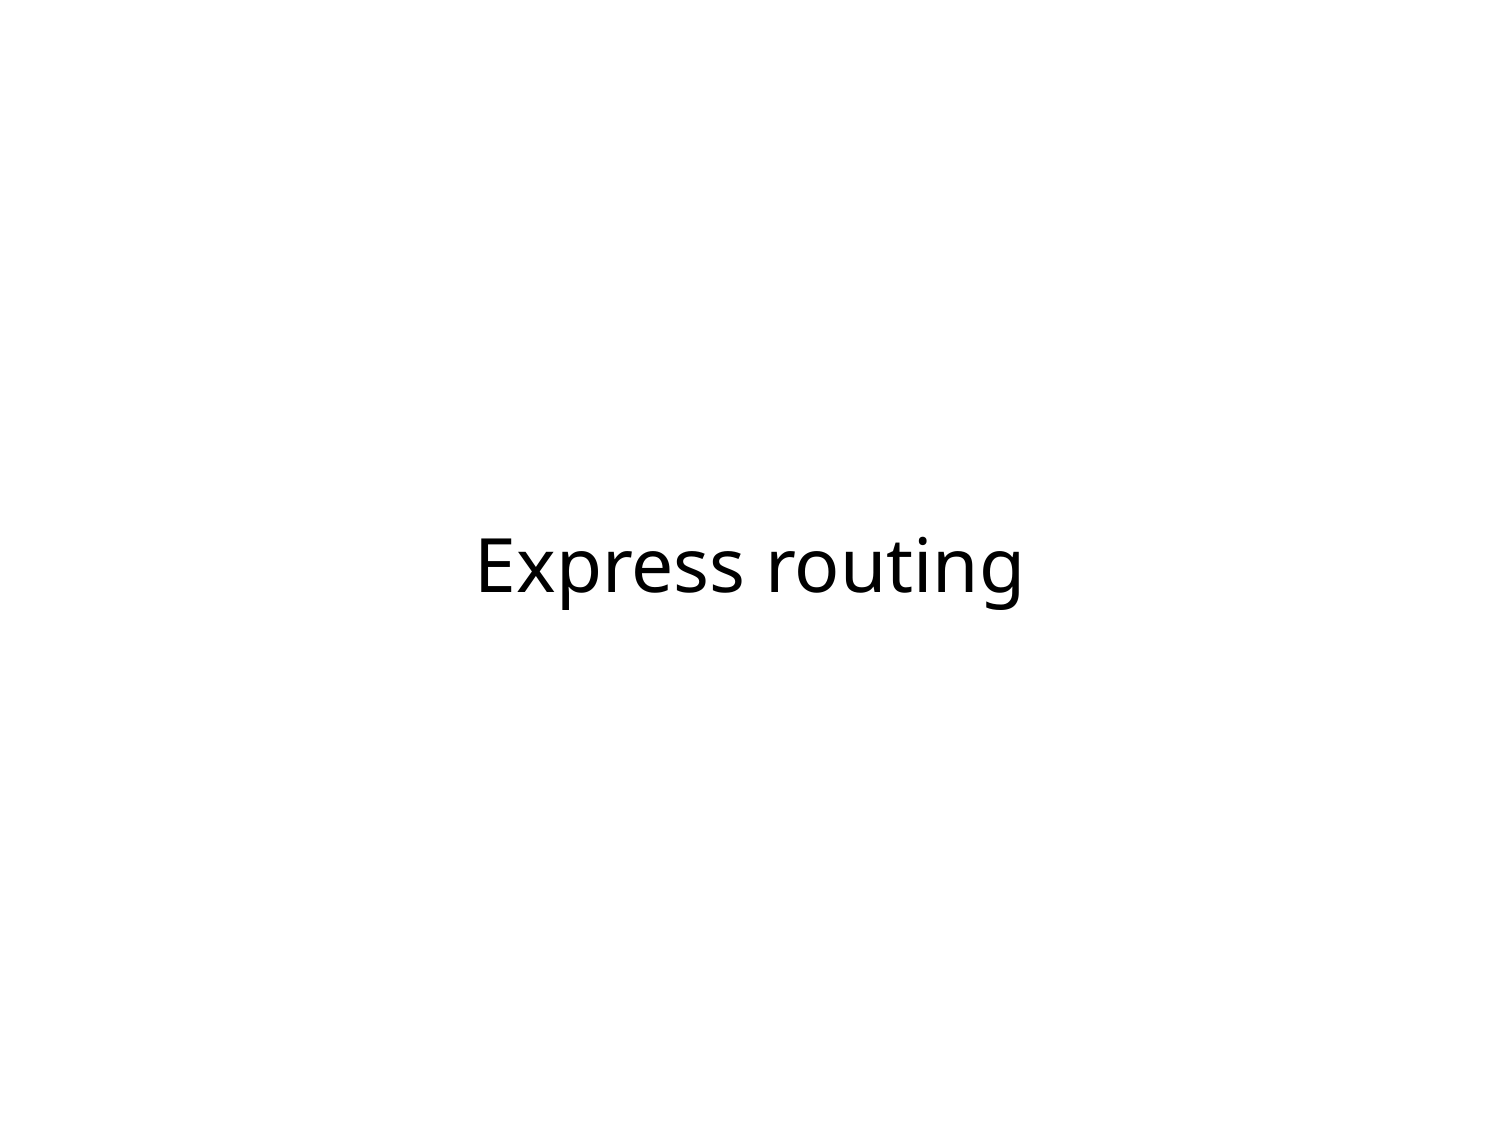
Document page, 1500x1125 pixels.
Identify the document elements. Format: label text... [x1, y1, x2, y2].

title Express routing [51, 470, 1449, 655]
